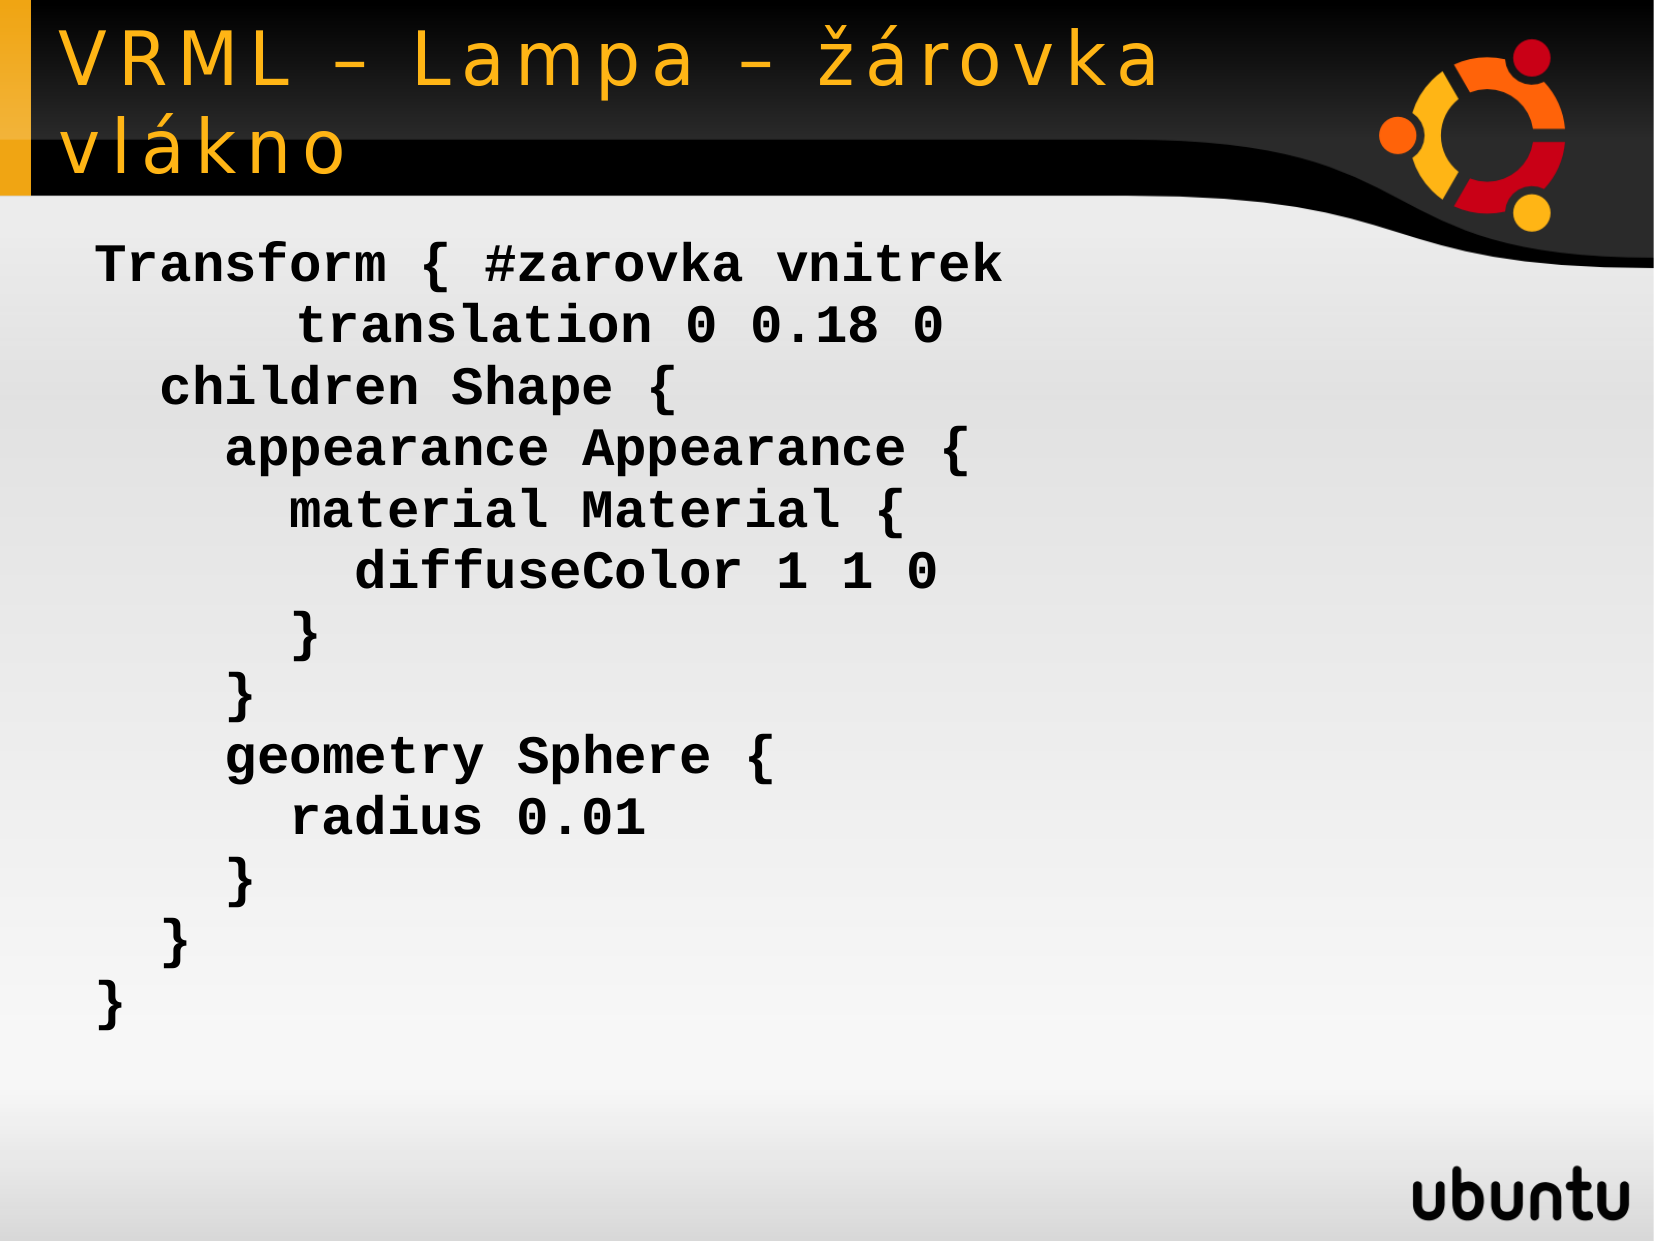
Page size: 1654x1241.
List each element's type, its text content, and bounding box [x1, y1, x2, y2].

picture [0, 0, 1654, 1241]
title VRML – Lampa – žárovka vlákno [59, 16, 1270, 191]
list Transform { #zarovka vnitrek translation 0 0.18 0 children Shape { appearance Appearance { material Material { diffuseColor 1 1 0 } } geometry Sphere { radius 0.01 } } } [76, 236, 1565, 1055]
